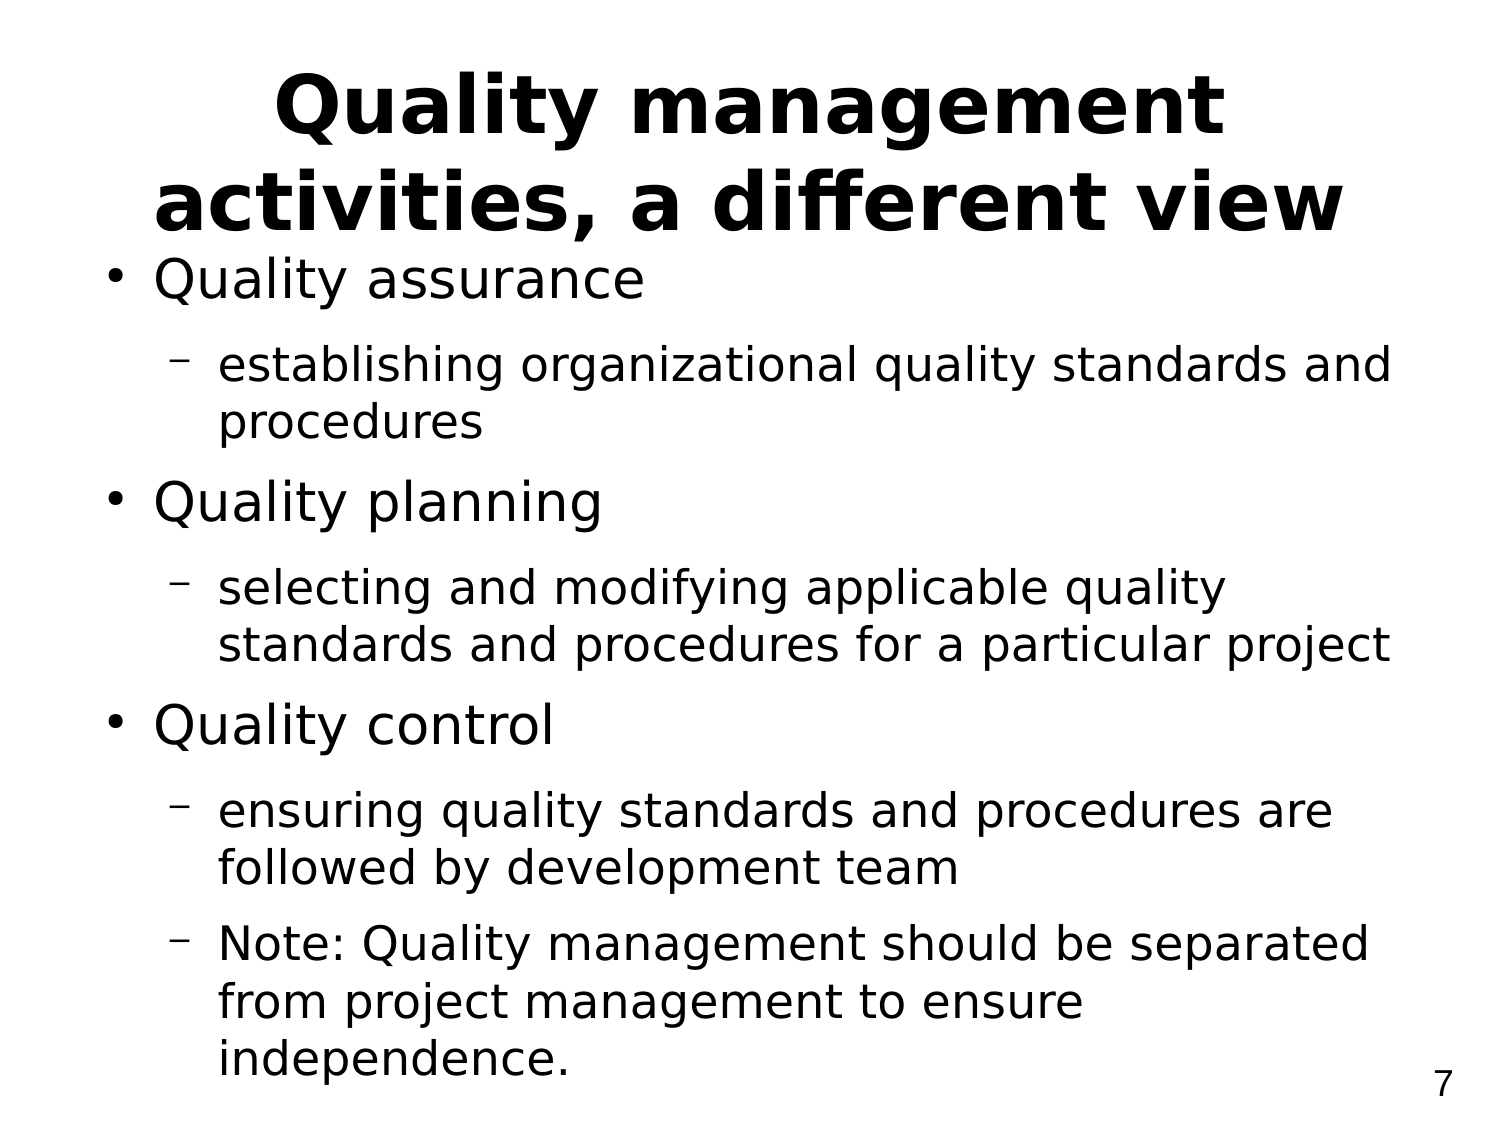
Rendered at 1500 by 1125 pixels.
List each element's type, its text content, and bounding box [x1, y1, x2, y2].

list Quality assurance establishing organizational quality standards and procedures Quality planning selecting and modifying applicable quality standards and procedures for a particular project Quality control ensuring quality standards and procedures are followed by development team Note: Quality management should be separated from project management to ensure independence. [75, 236, 1425, 1093]
title Quality management activities, a different view [75, 44, 1425, 177]
